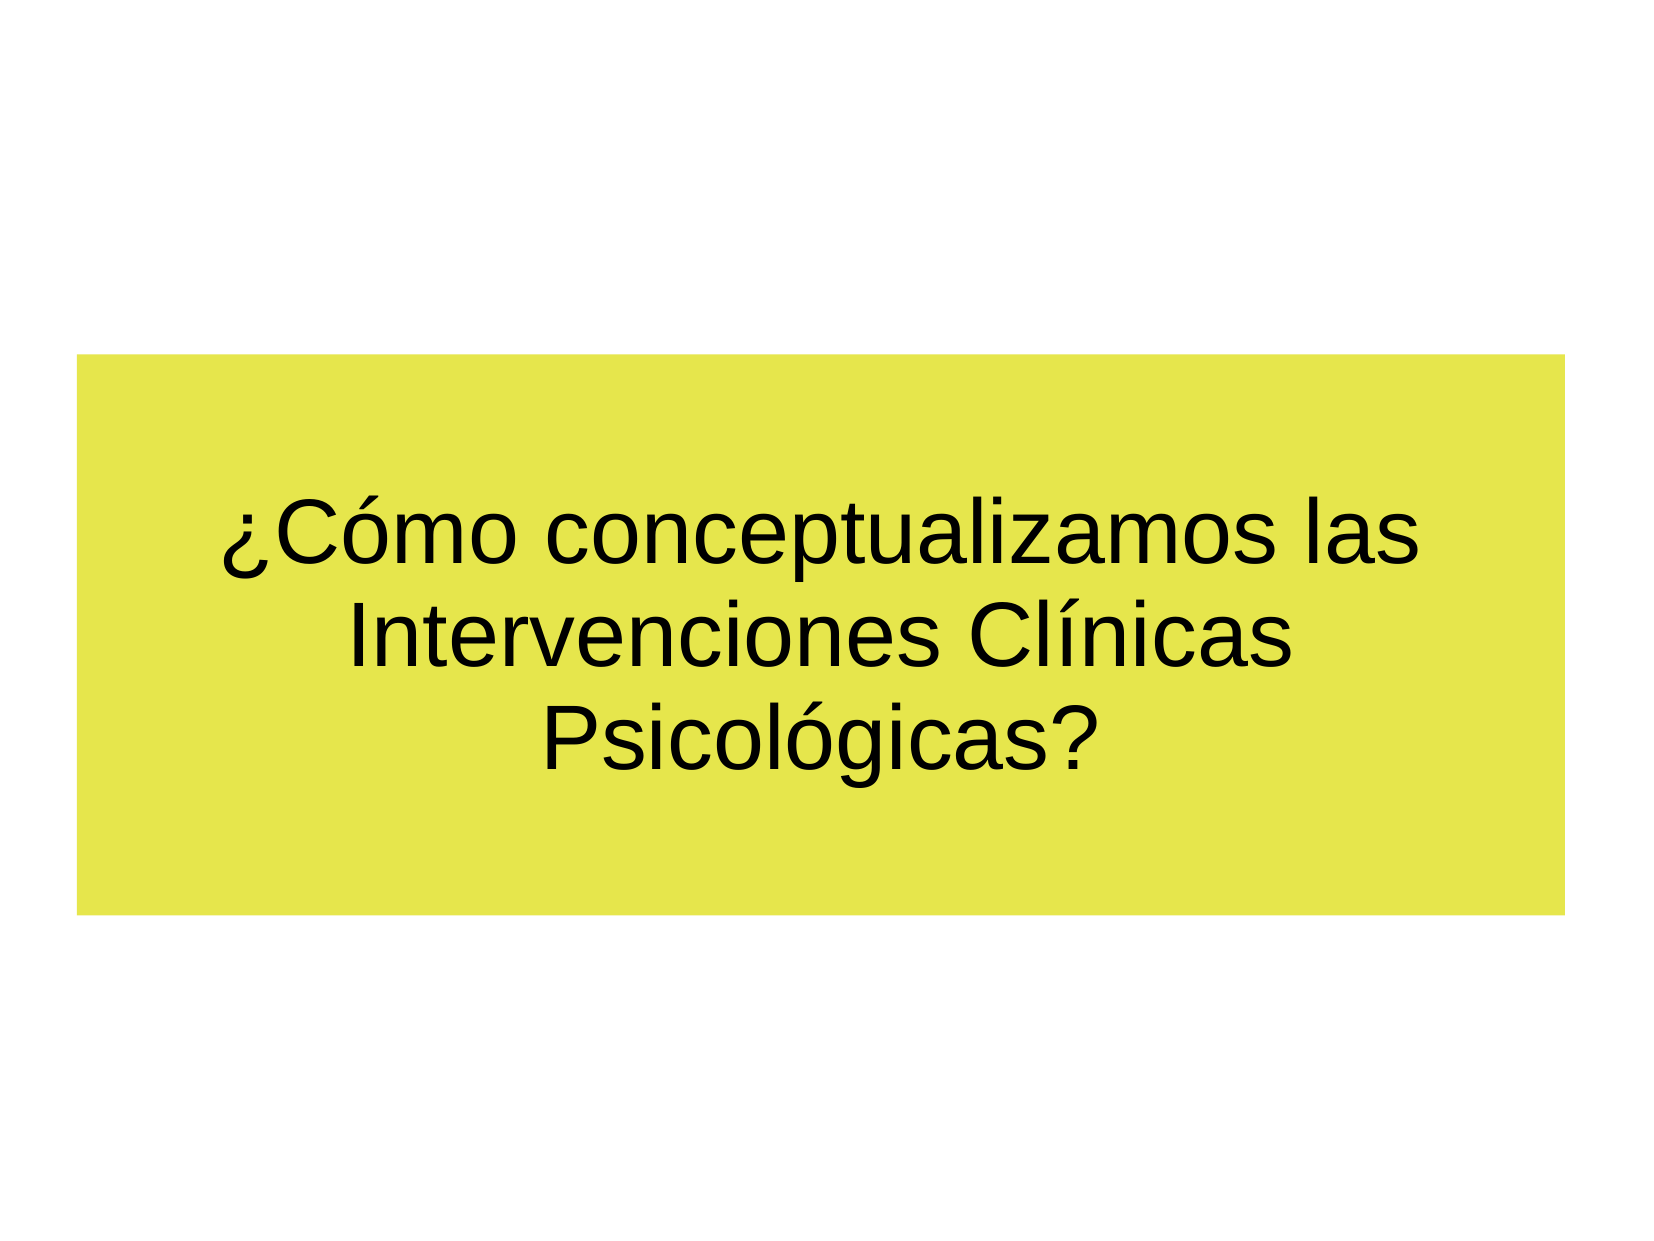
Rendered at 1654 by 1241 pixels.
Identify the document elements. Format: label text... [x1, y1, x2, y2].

title ¿Cómo conceptualizamos las Intervenciones Clínicas Psicológicas? [76, 354, 1565, 916]
